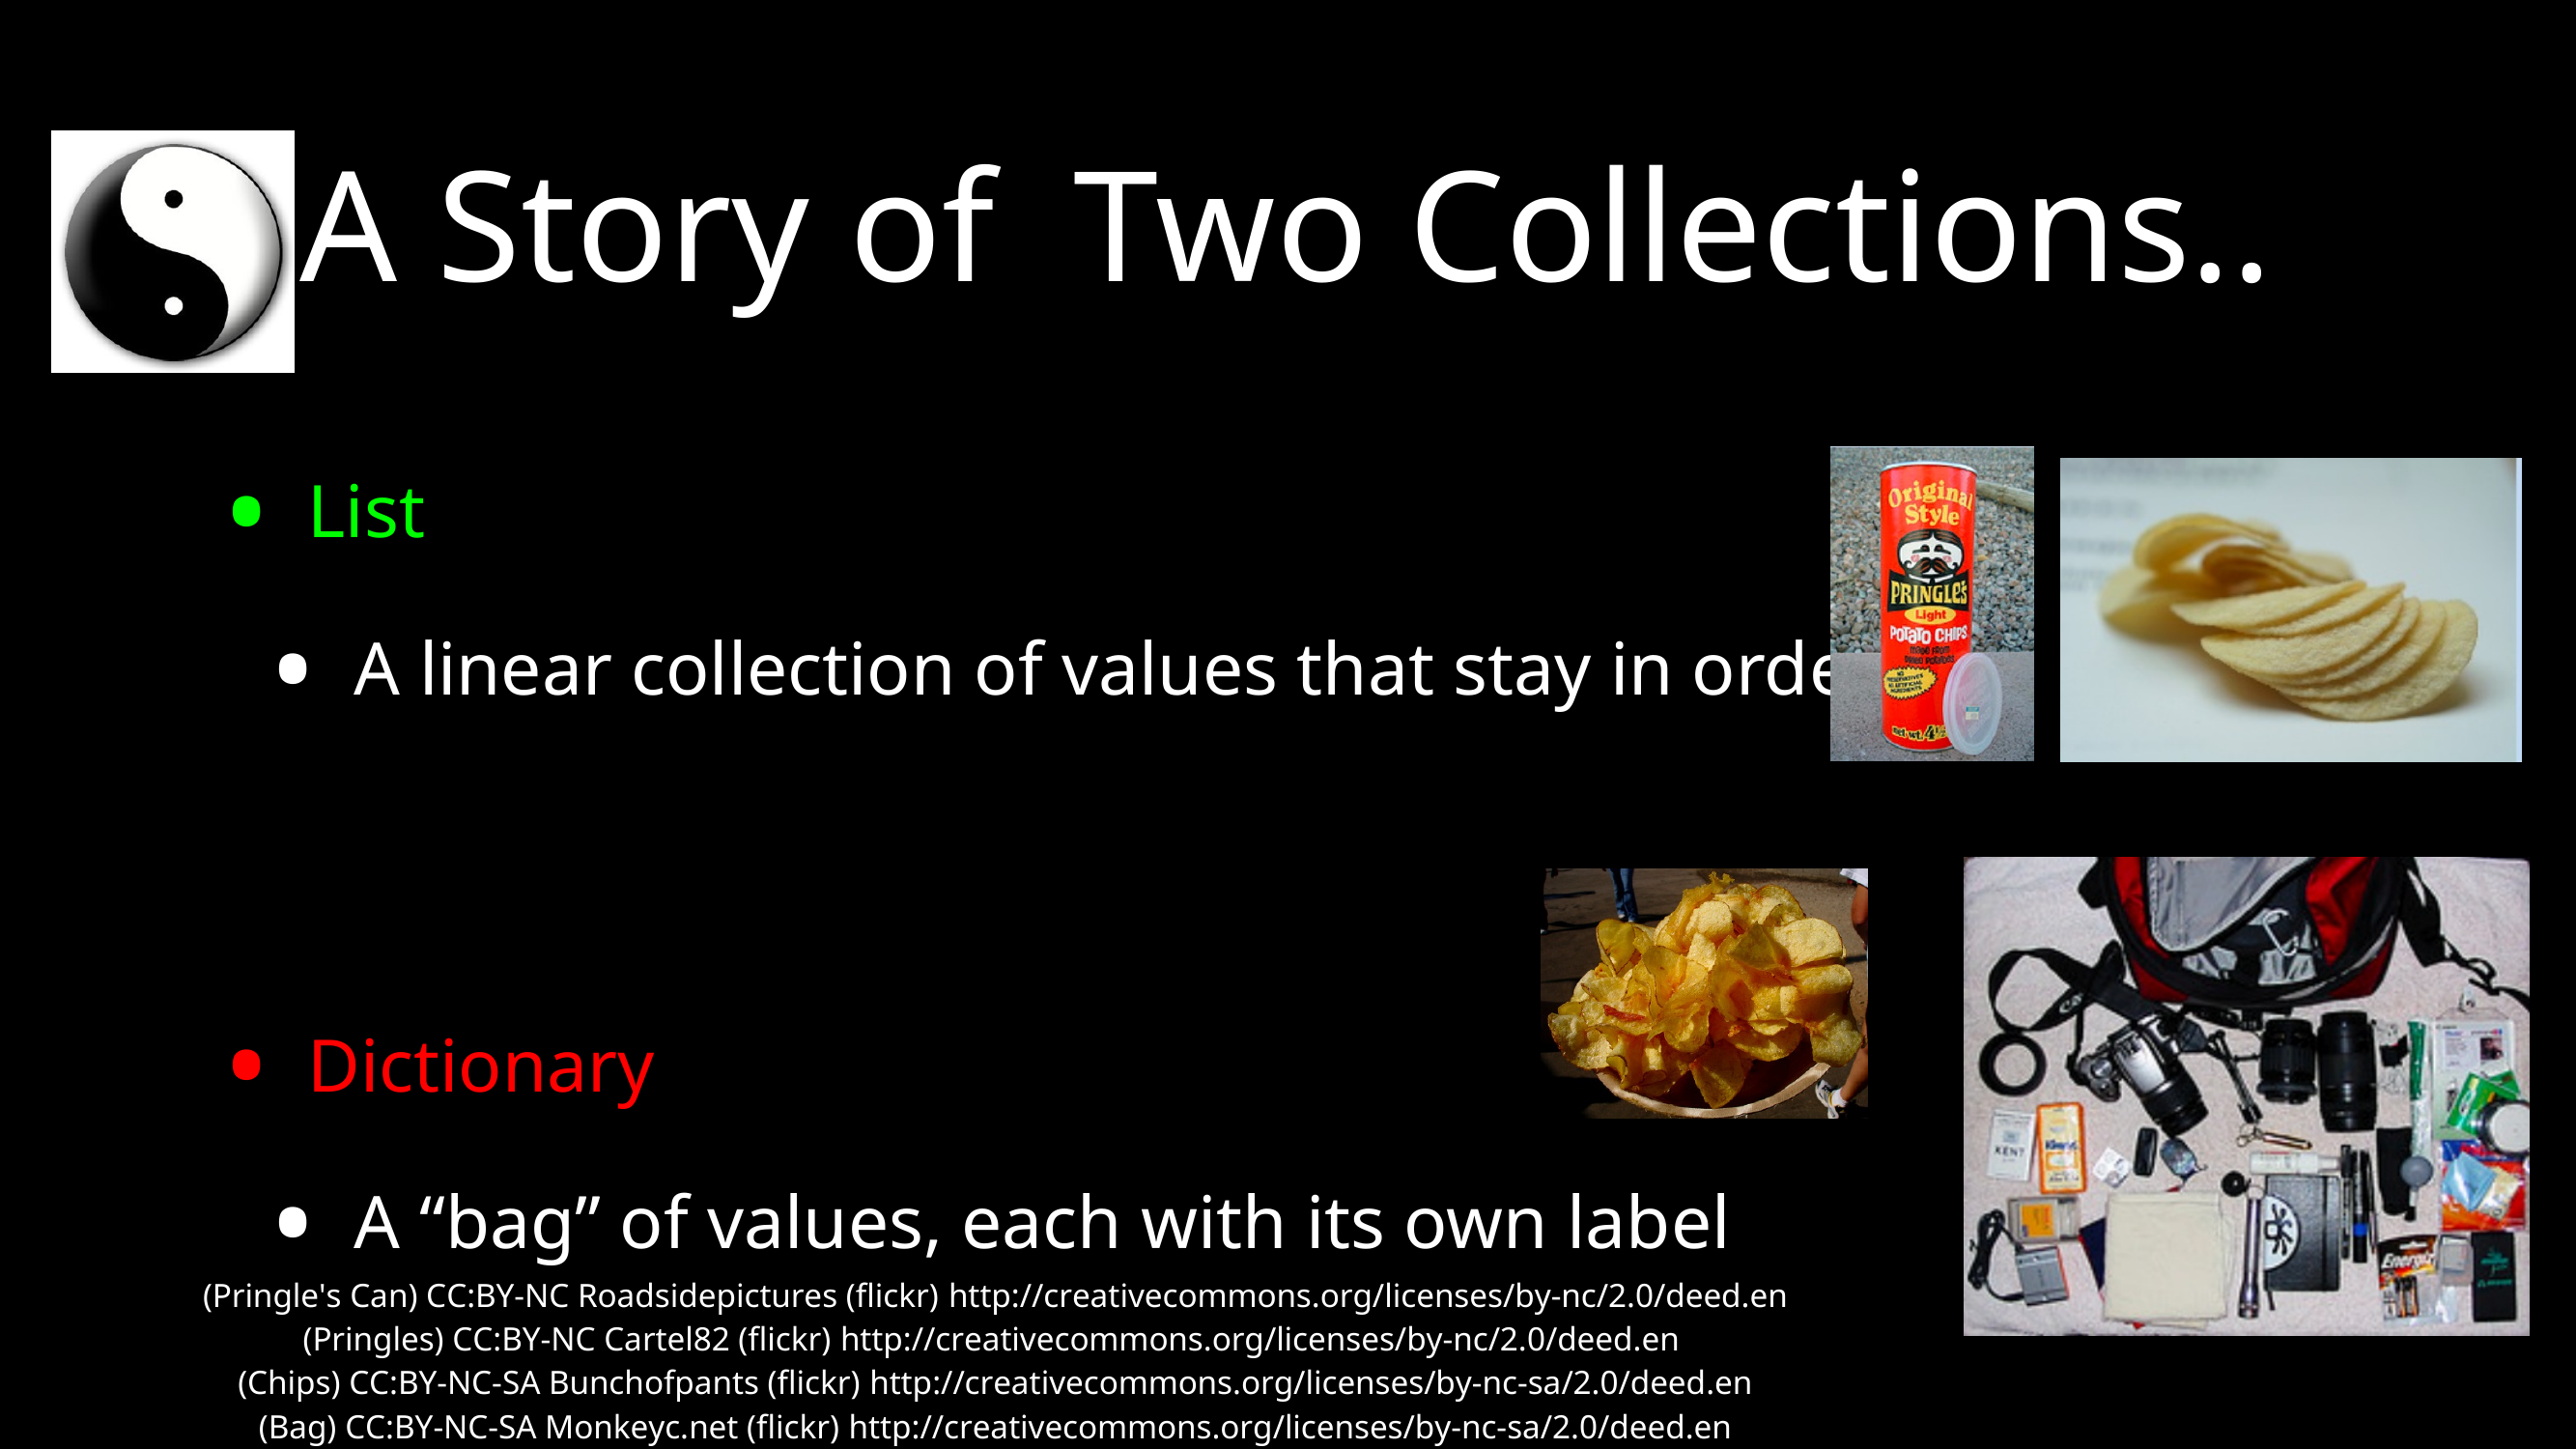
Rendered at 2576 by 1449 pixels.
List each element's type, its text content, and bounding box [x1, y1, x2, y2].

title A Story of Two Collections.. [183, 38, 2392, 403]
picture [1964, 857, 2530, 1336]
list List A linear collection of values that stay in order Dictionary A “bag” of values, each with its own label [183, 412, 2392, 1317]
picture [51, 130, 295, 373]
picture [2060, 458, 2522, 762]
picture [1541, 868, 1868, 1119]
picture [1830, 446, 2034, 761]
text_box (Pringle's Can) CC:BY-NC Roadsidepictures (flickr) http://creativecommons.org/licenses/by-nc/2.0/deed.en (Pringles) CC:BY-NC Cartel82 (flickr) http://creativecommons.org/licenses/by-nc/2.0/deed.en (Chips) CC:BY-NC-SA Bunchofpants (flickr) http://creativecommons.org/licenses/by-nc-sa/2.0/deed.en (Bag) CC:BY-NC-SA Monkeyc.net (flickr) http://creativecommons.org/licenses/by-nc-sa/2.0/deed.en [71, 1267, 1920, 1449]
